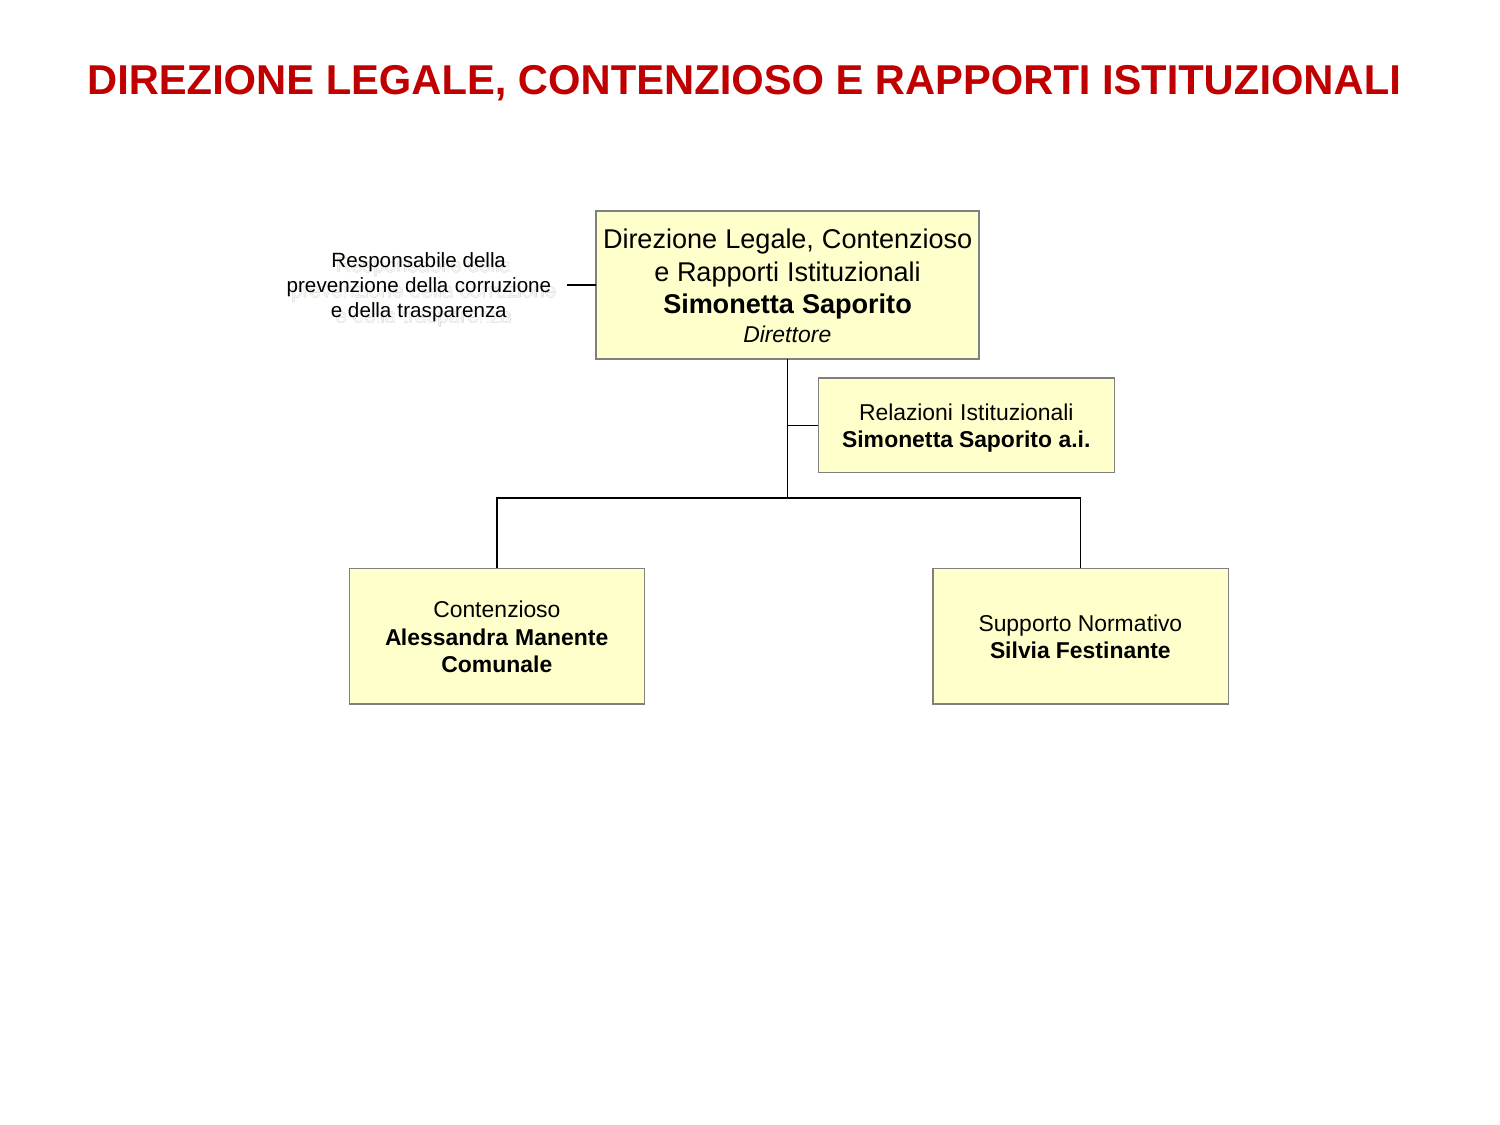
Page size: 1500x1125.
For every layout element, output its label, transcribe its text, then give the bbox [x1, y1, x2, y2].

picture [271, 209, 1229, 705]
text_box DIREZIONE LEGALE, CONTENZIOSO E RAPPORTI ISTITUZIONALI [72, 45, 1462, 128]
